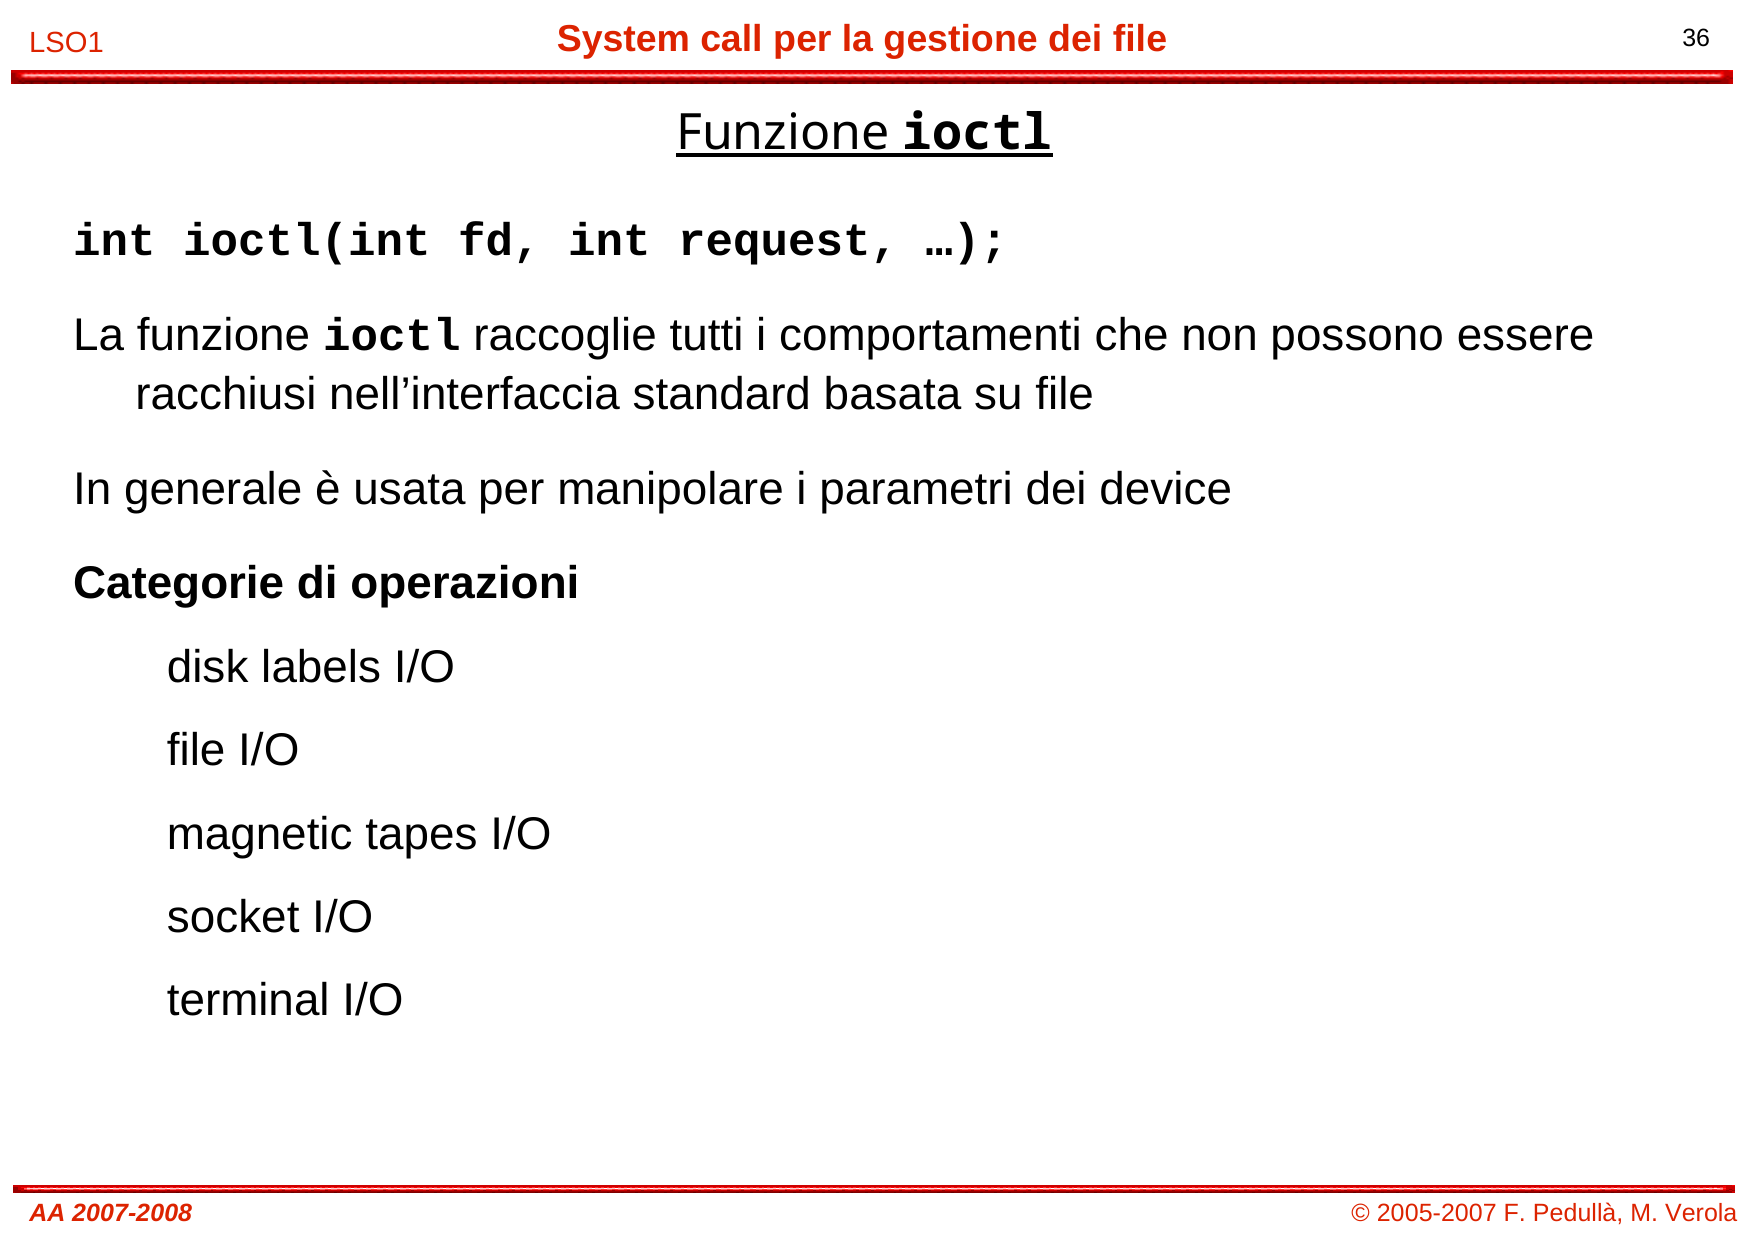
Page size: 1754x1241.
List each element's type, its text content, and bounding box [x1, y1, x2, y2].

title Funzione ioctl [644, 84, 1085, 180]
picture [11, 70, 1733, 84]
picture [13, 1185, 1735, 1193]
list int ioctl(int fd, int request, …); La funzione ioctl raccoglie tutti i comportamenti che non possono essere racchiusi nell’interfaccia standard basata su file In generale è usata per manipolare i parametri dei device Categorie di operazioni disk labels I/O file I/O magnetic tapes I/O socket I/O terminal I/O [58, 206, 1696, 1034]
